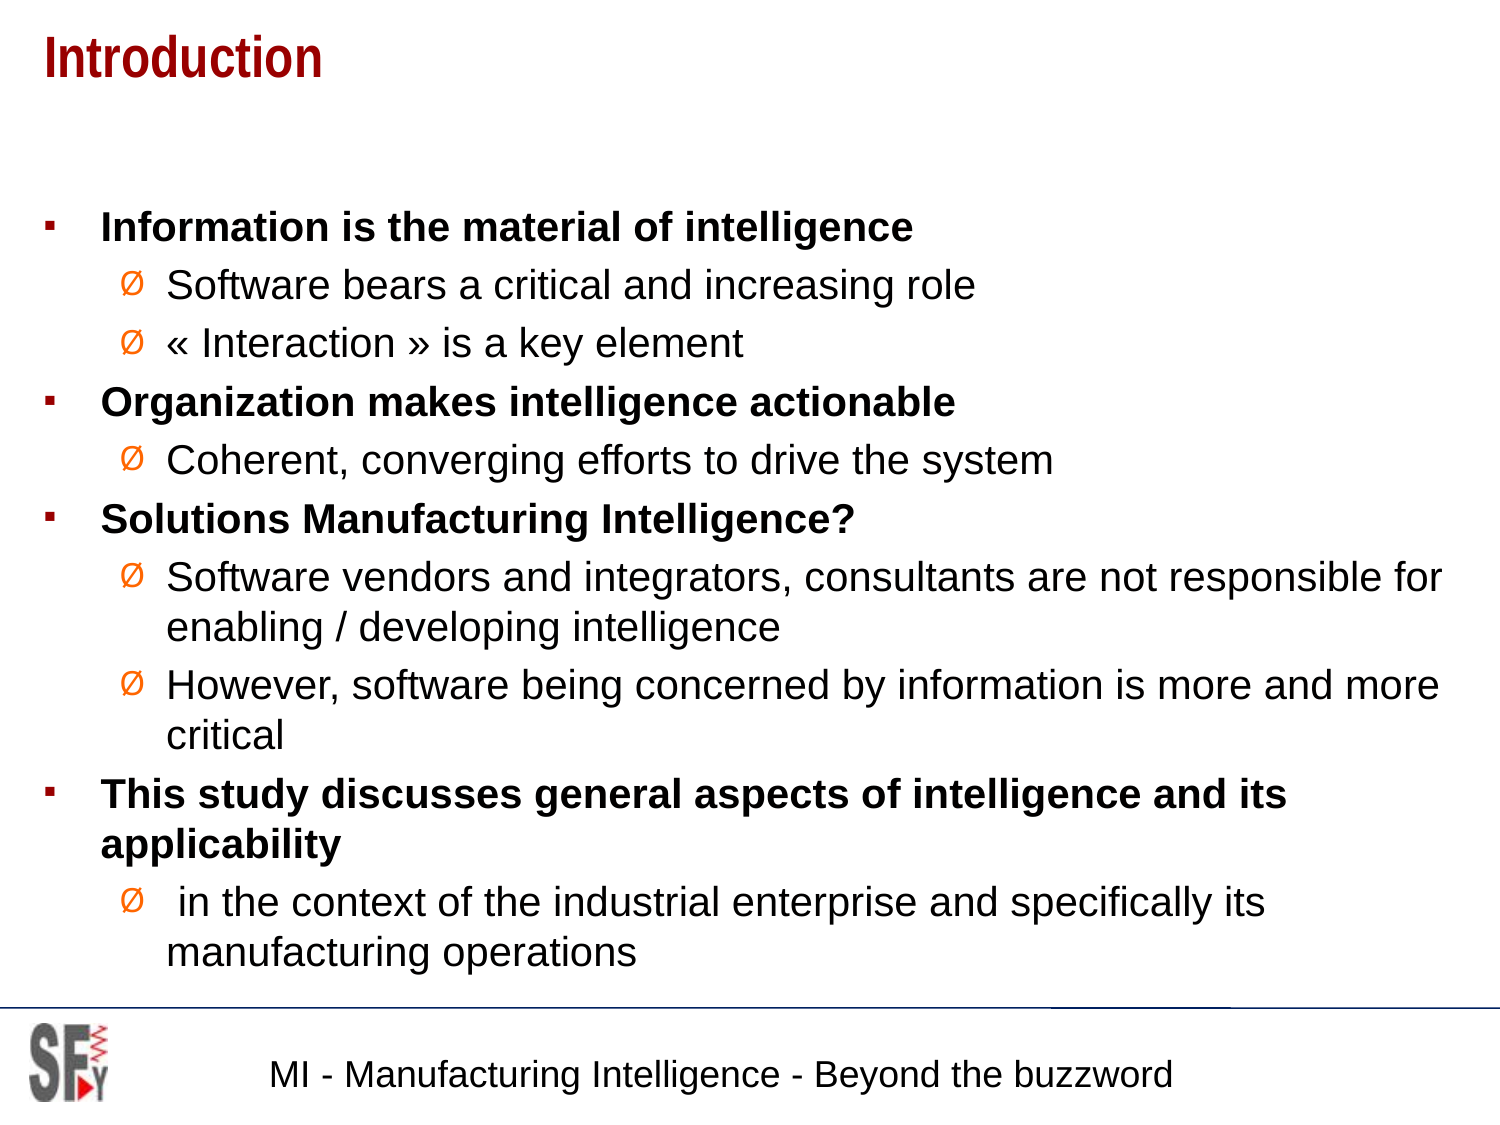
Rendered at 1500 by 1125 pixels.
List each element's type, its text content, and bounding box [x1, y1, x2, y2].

footer MI - Manufacturing Intelligence - Beyond the buzzword [253, 1034, 1336, 1103]
list Information is the material of intelligence Software bears a critical and increasing role « Interaction » is a key element Organization makes intelligence actionable Coherent, converging efforts to drive the system Solutions Manufacturing Intelligence? Software vendors and integrators, consultants are not responsible for enabling / developing intelligence However, software being concerned by information is more and more critical This study discusses general aspects of intelligence and its applicability in the context of the industrial enterprise and specifically its manufacturing operations [29, 184, 1471, 988]
title Introduction [29, 12, 1471, 138]
picture [29, 1023, 108, 1102]
